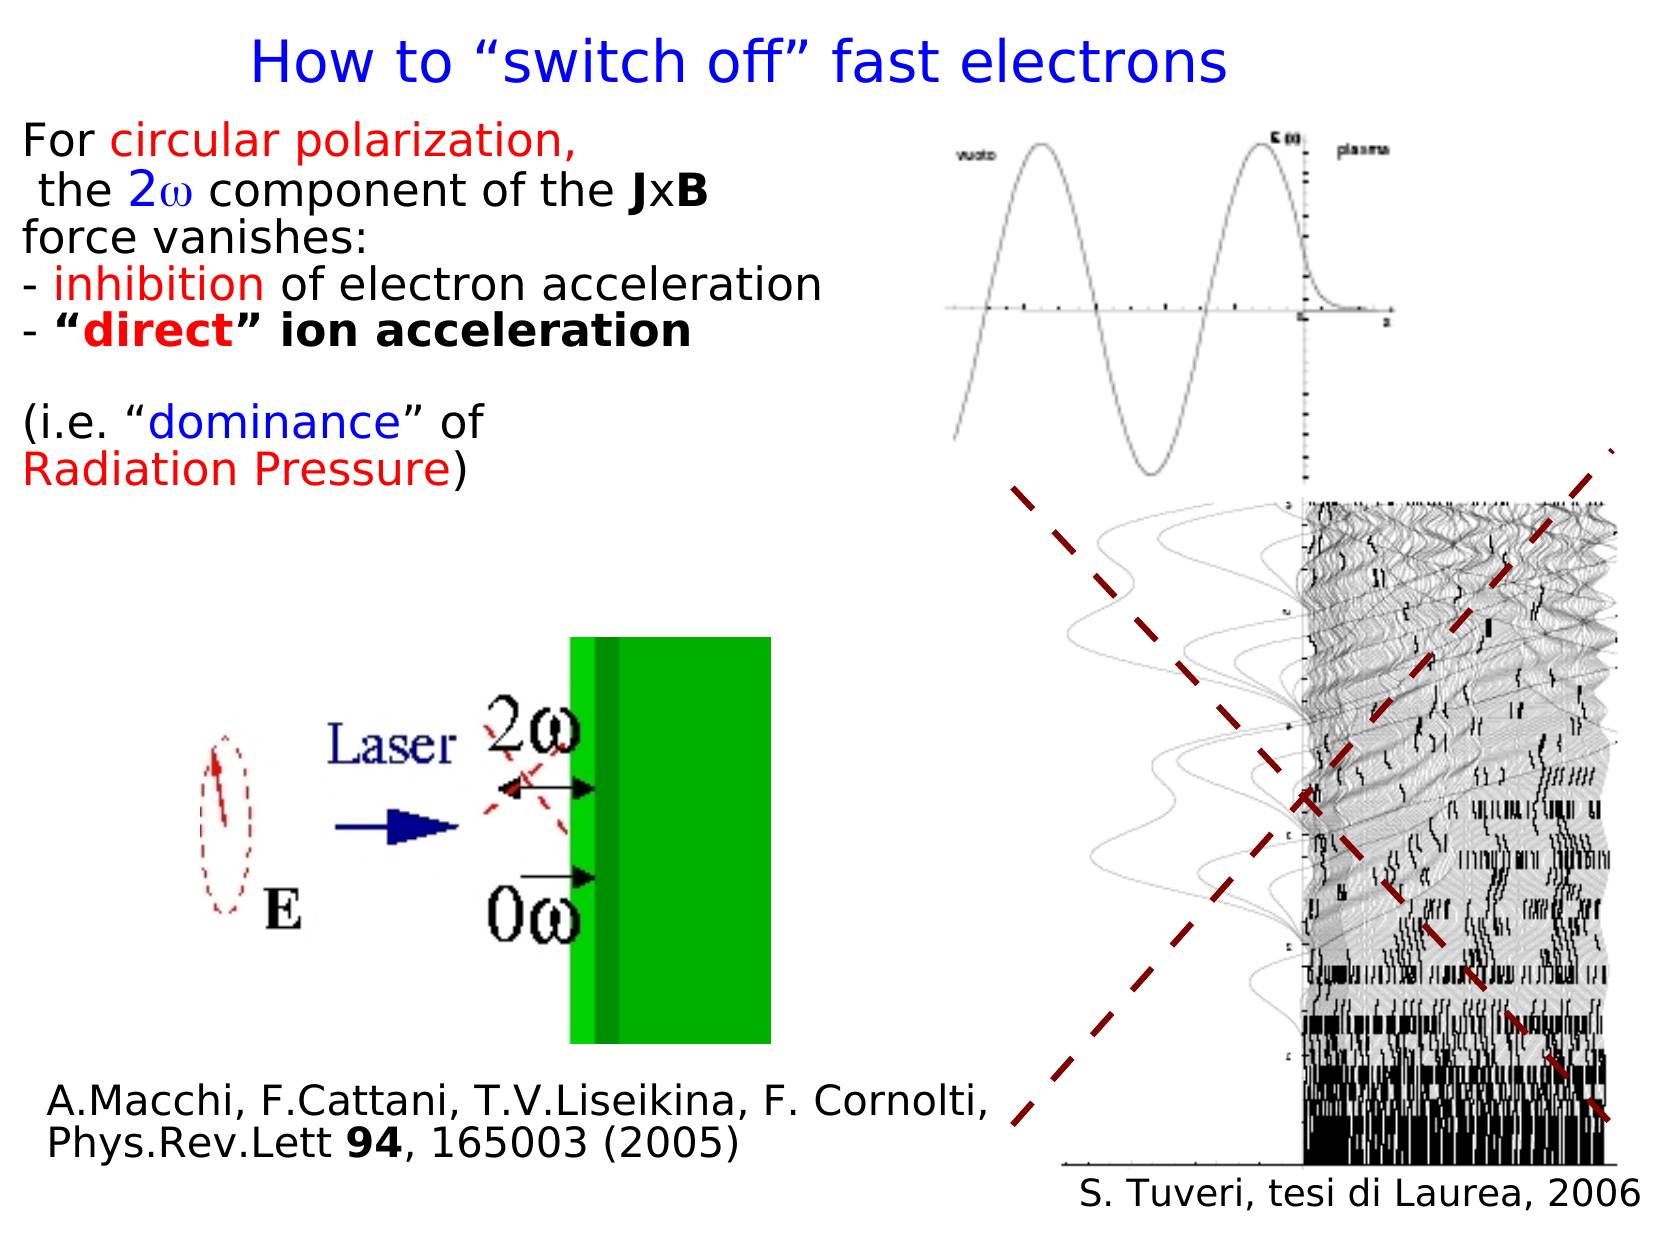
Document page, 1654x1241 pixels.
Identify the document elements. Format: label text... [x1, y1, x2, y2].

picture [200, 637, 771, 1044]
text_box S. Tuveri, tesi di Laurea, 2006 [1052, 1168, 1646, 1227]
text_box How to “switch off” fast electrons [49, 21, 1245, 103]
text_box A.Macchi, F.Cattani, T.V.Liseikina, F. Cornolti, Phys.Rev.Lett 94, 165003 (2005) [31, 1074, 1006, 1181]
text_box For circular polarization, the 2w component of the JxB force vanishes: - inhibition of electron acceleration - “direct” ion acceleration (i.e. “dominance” of Radiation Pressure) [6, 112, 1082, 516]
picture [1043, 121, 1644, 1170]
